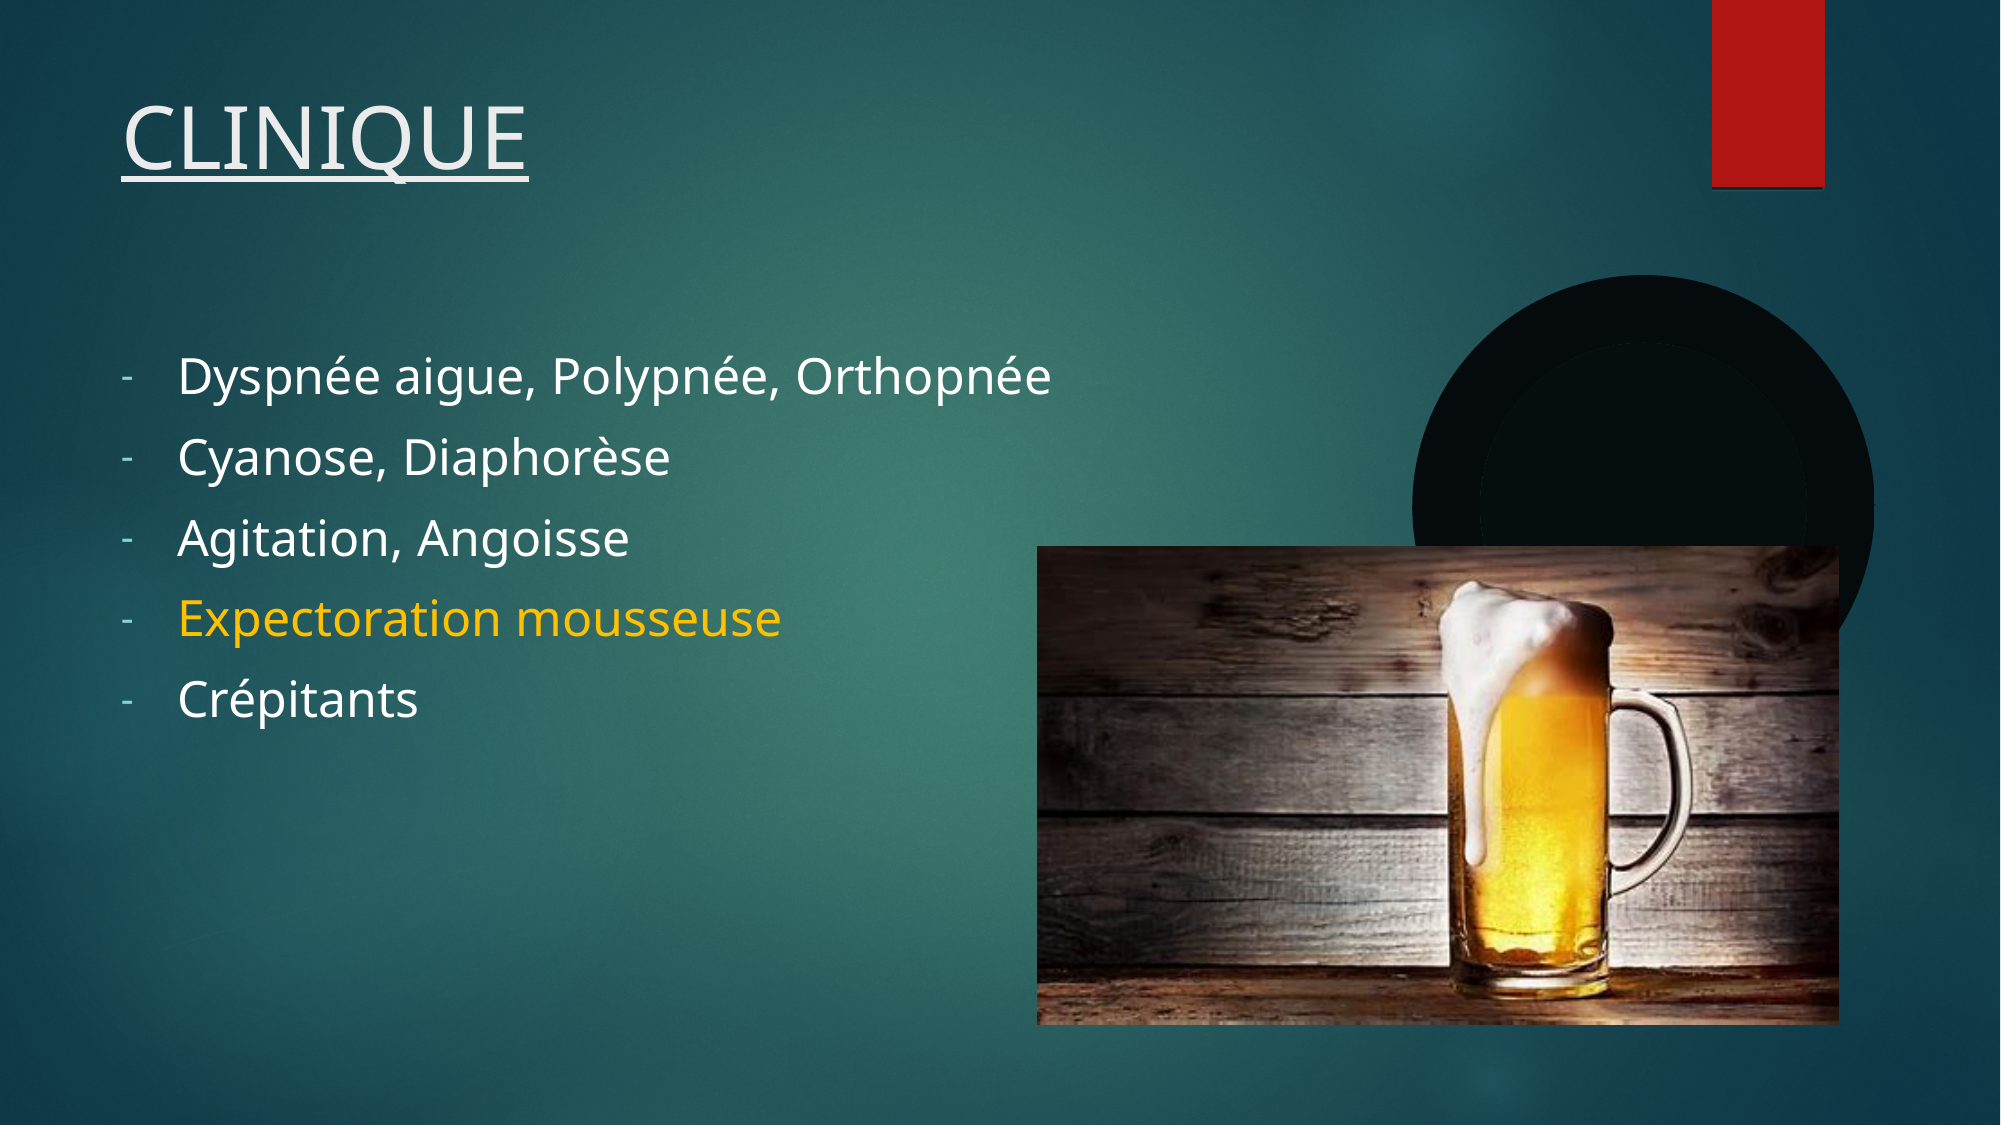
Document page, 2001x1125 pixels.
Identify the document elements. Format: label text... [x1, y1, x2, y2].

picture [1037, 546, 1839, 1025]
list Dyspnée aigue, Polypnée, Orthopnée Cyanose, Diaphorèse Agitation, Angoisse Expectoration mousseuse Crépitants [105, 336, 1649, 1026]
title CLINIQUE [106, 74, 1649, 305]
